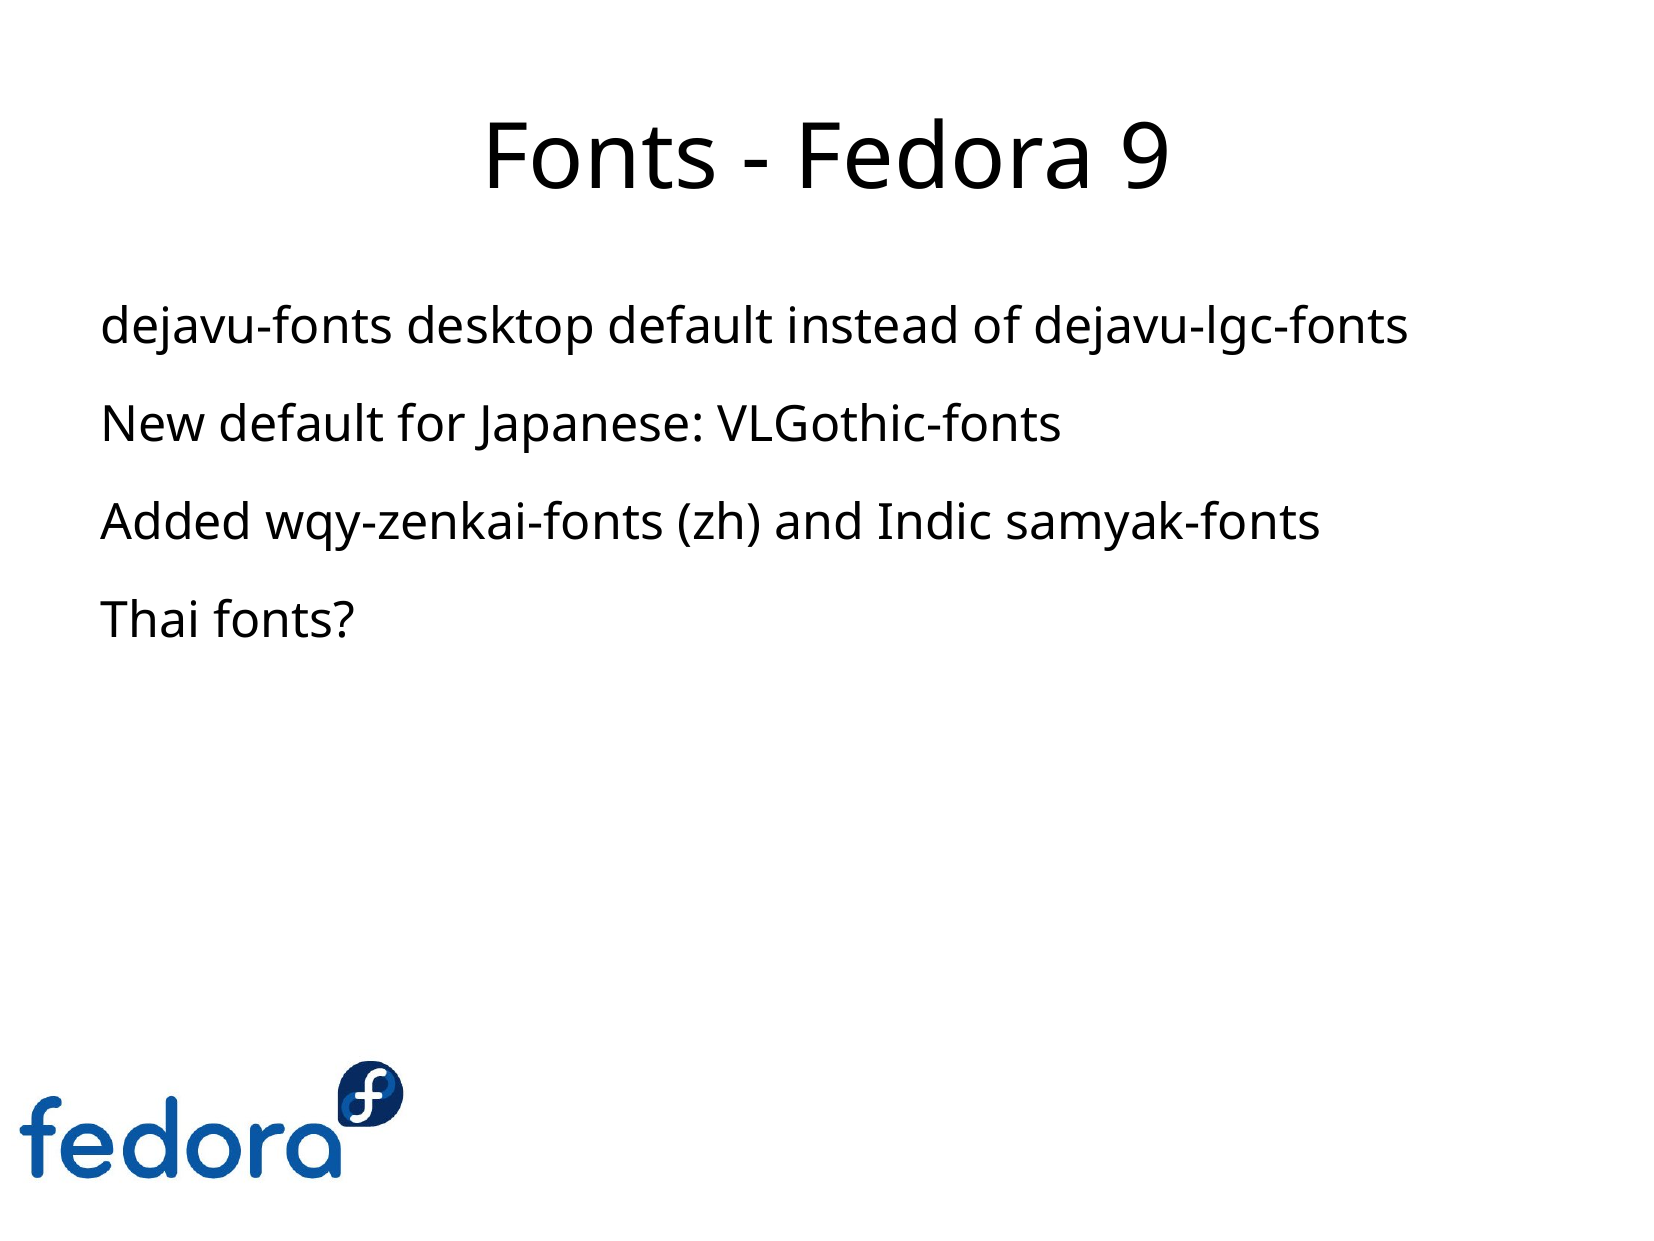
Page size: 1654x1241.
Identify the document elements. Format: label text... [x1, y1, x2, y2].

list dejavu-fonts desktop default instead of dejavu-lgc-fonts New default for Japanese: VLGothic-fonts Added wqy-zenkai-fonts (zh) and Indic samyak-fonts Thai fonts? [82, 290, 1571, 1109]
picture [11, 1049, 413, 1199]
title Fonts - Fedora 9 [82, 49, 1571, 257]
